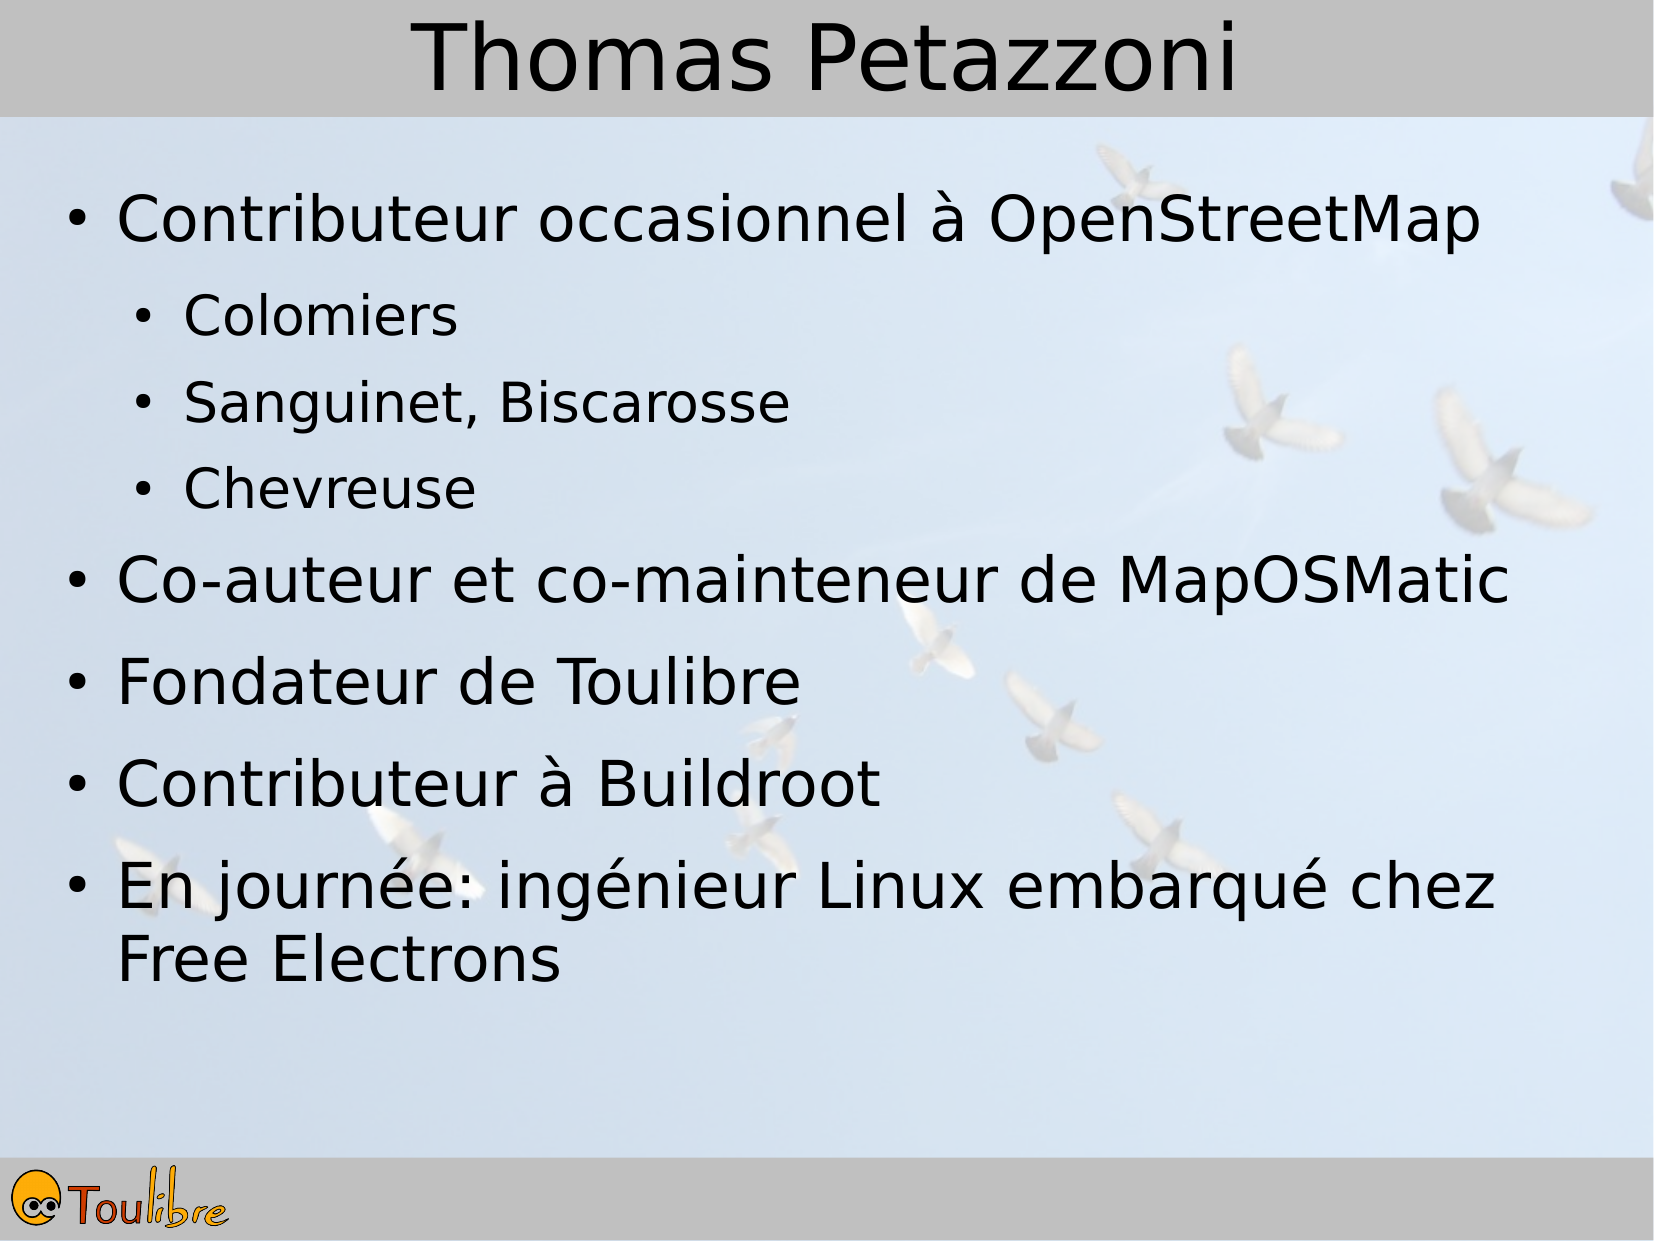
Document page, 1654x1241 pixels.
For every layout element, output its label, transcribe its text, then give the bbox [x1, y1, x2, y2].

list Contributeur occasionnel à OpenStreetMap Colomiers Sanguinet, Biscarosse Chevreuse Co-auteur et co-mainteneur de MapOSMatic Fondateur de Toulibre Contributeur à Buildroot En journée: ingénieur Linux embarqué chez Free Electrons [49, 182, 1607, 1001]
picture [11, 1165, 229, 1228]
title Thomas Petazzoni [0, 0, 1654, 117]
